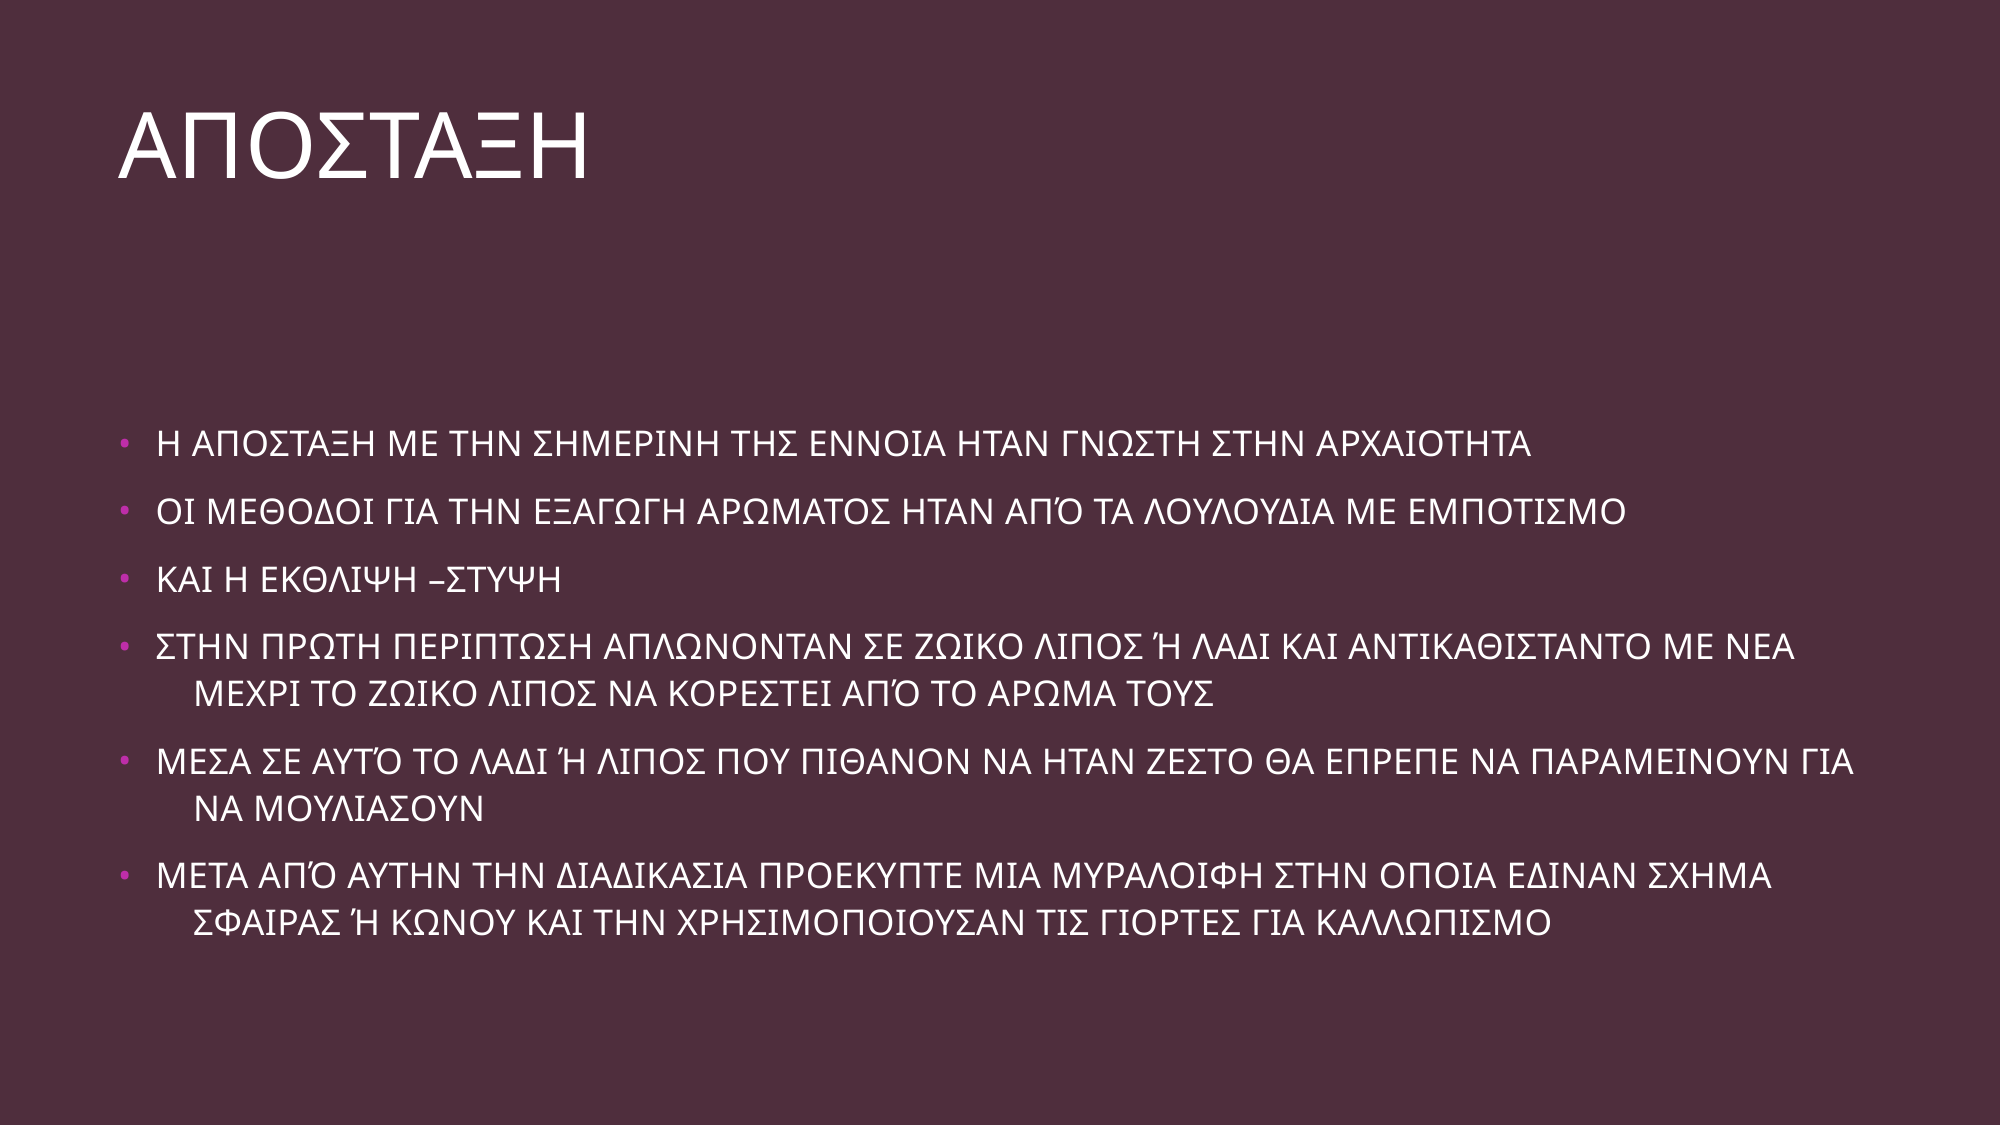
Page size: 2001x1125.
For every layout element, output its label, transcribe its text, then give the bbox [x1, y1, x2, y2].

title ΑΠΟΣΤΑΞΗ [118, 101, 696, 250]
list Η ΑΠΟΣΤΑΞΗ ΜΕ ΤΗΝ ΣΗΜΕΡΙΝΗ ΤΗΣ ΕΝΝΟΙΑ ΗΤΑΝ ΓΝΩΣΤΗ ΣΤΗΝ ΑΡΧΑΙΟΤΗΤΑ ΟΙ ΜΕΘΟΔΟΙ ΓΙΑ ΤΗΝ ΕΞΑΓΩΓΗ ΑΡΩΜΑΤΟΣ ΗΤΑΝ ΑΠΌ ΤΑ ΛΟΥΛΟΥΔΙΑ ΜΕ ΕΜΠΟΤΙΣΜΟ ΚΑΙ Η ΕΚΘΛΙΨΗ –ΣΤΥΨΗ ΣΤΗΝ ΠΡΩΤΗ ΠΕΡΙΠΤΩΣΗ ΑΠΛΩΝΟΝΤΑΝ ΣΕ ΖΩΙΚΟ ΛΙΠΟΣ Ή ΛΑΔΙ ΚΑΙ ΑΝΤΙΚΑΘΙΣΤΑΝΤΟ ΜΕ ΝΕΑ ΜΕΧΡΙ ΤΟ ΖΩΙΚΟ ΛΙΠΟΣ ΝΑ ΚΟΡΕΣΤΕΙ ΑΠΌ ΤΟ ΑΡΩΜΑ ΤΟΥΣ ΜΕΣΑ ΣΕ ΑΥΤΌ ΤΟ ΛΑΔΙ Ή ΛΙΠΟΣ ΠΟΥ ΠΙΘΑΝΟΝ ΝΑ ΗΤΑΝ ΖΕΣΤΟ ΘΑ ΕΠΡΕΠΕ ΝΑ ΠΑΡΑΜΕΙΝΟΥΝ ΓΙΑ ΝΑ ΜΟΥΛΙΑΣΟΥΝ ΜΕΤΑ ΑΠΌ ΑΥΤΗΝ ΤΗΝ ΔΙΑΔΙΚΑΣΙΑ ΠΡΟΕΚΥΠΤΕ ΜΙΑ ΜΥΡΑΛΟΙΦΗ ΣΤΗΝ ΟΠΟΙΑ ΕΔΙΝΑΝ ΣΧΗΜΑ ΣΦΑΙΡΑΣ Ή ΚΩΝΟΥ ΚΑΙ ΤΗΝ ΧΡΗΣΙΜΟΠΟΙΟΥΣΑΝ ΤΙΣ ΓΙΟΡΤΕΣ ΓΙΑ ΚΑΛΛΩΠΙΣΜΟ [118, 416, 1879, 947]
